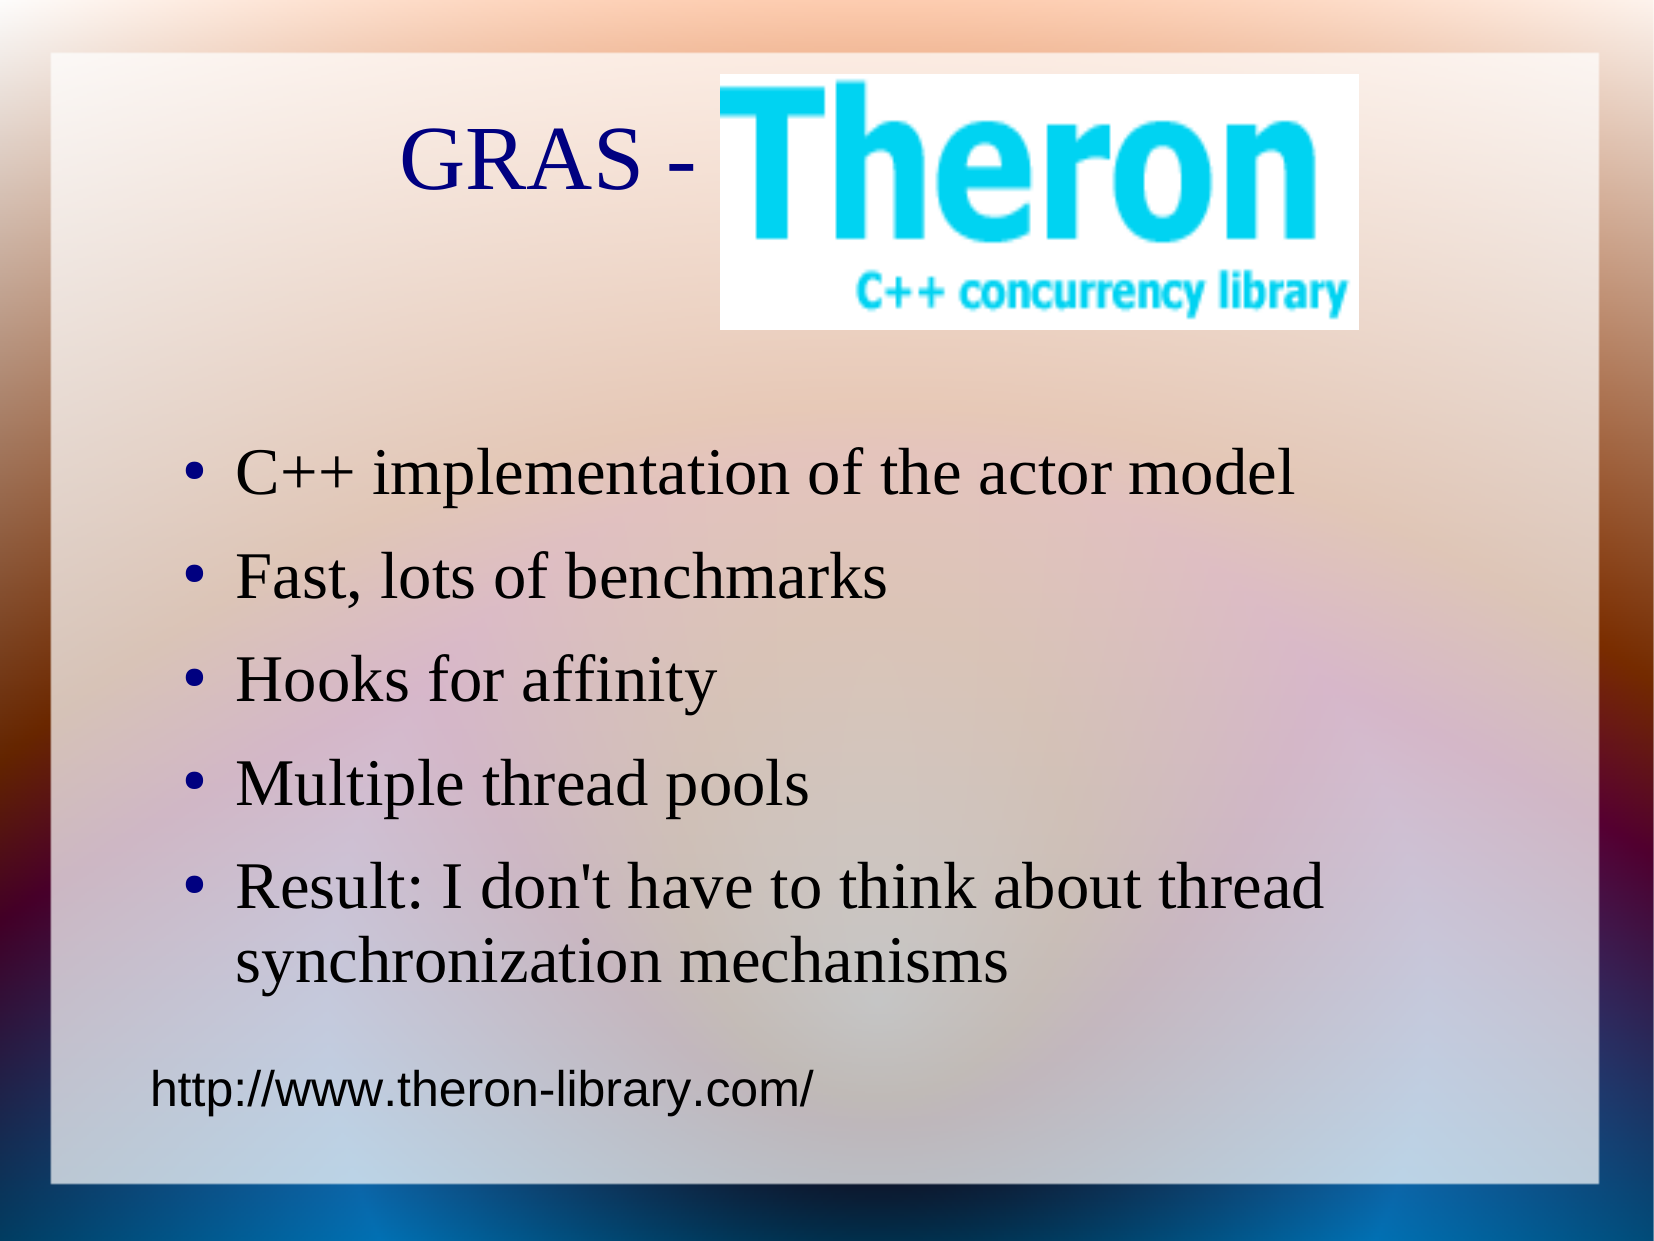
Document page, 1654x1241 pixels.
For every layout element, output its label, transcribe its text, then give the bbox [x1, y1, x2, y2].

title GRAS - Theron library [82, 55, 1571, 263]
list C++ implementation of the actor model Fast, lots of benchmarks Hooks for affinity Multiple thread pools Result: I don't have to think about thread synchronization mechanisms [165, 435, 1366, 998]
text_box http://www.theron-library.com/ [150, 1060, 991, 1117]
picture [0, 0, 1654, 1241]
